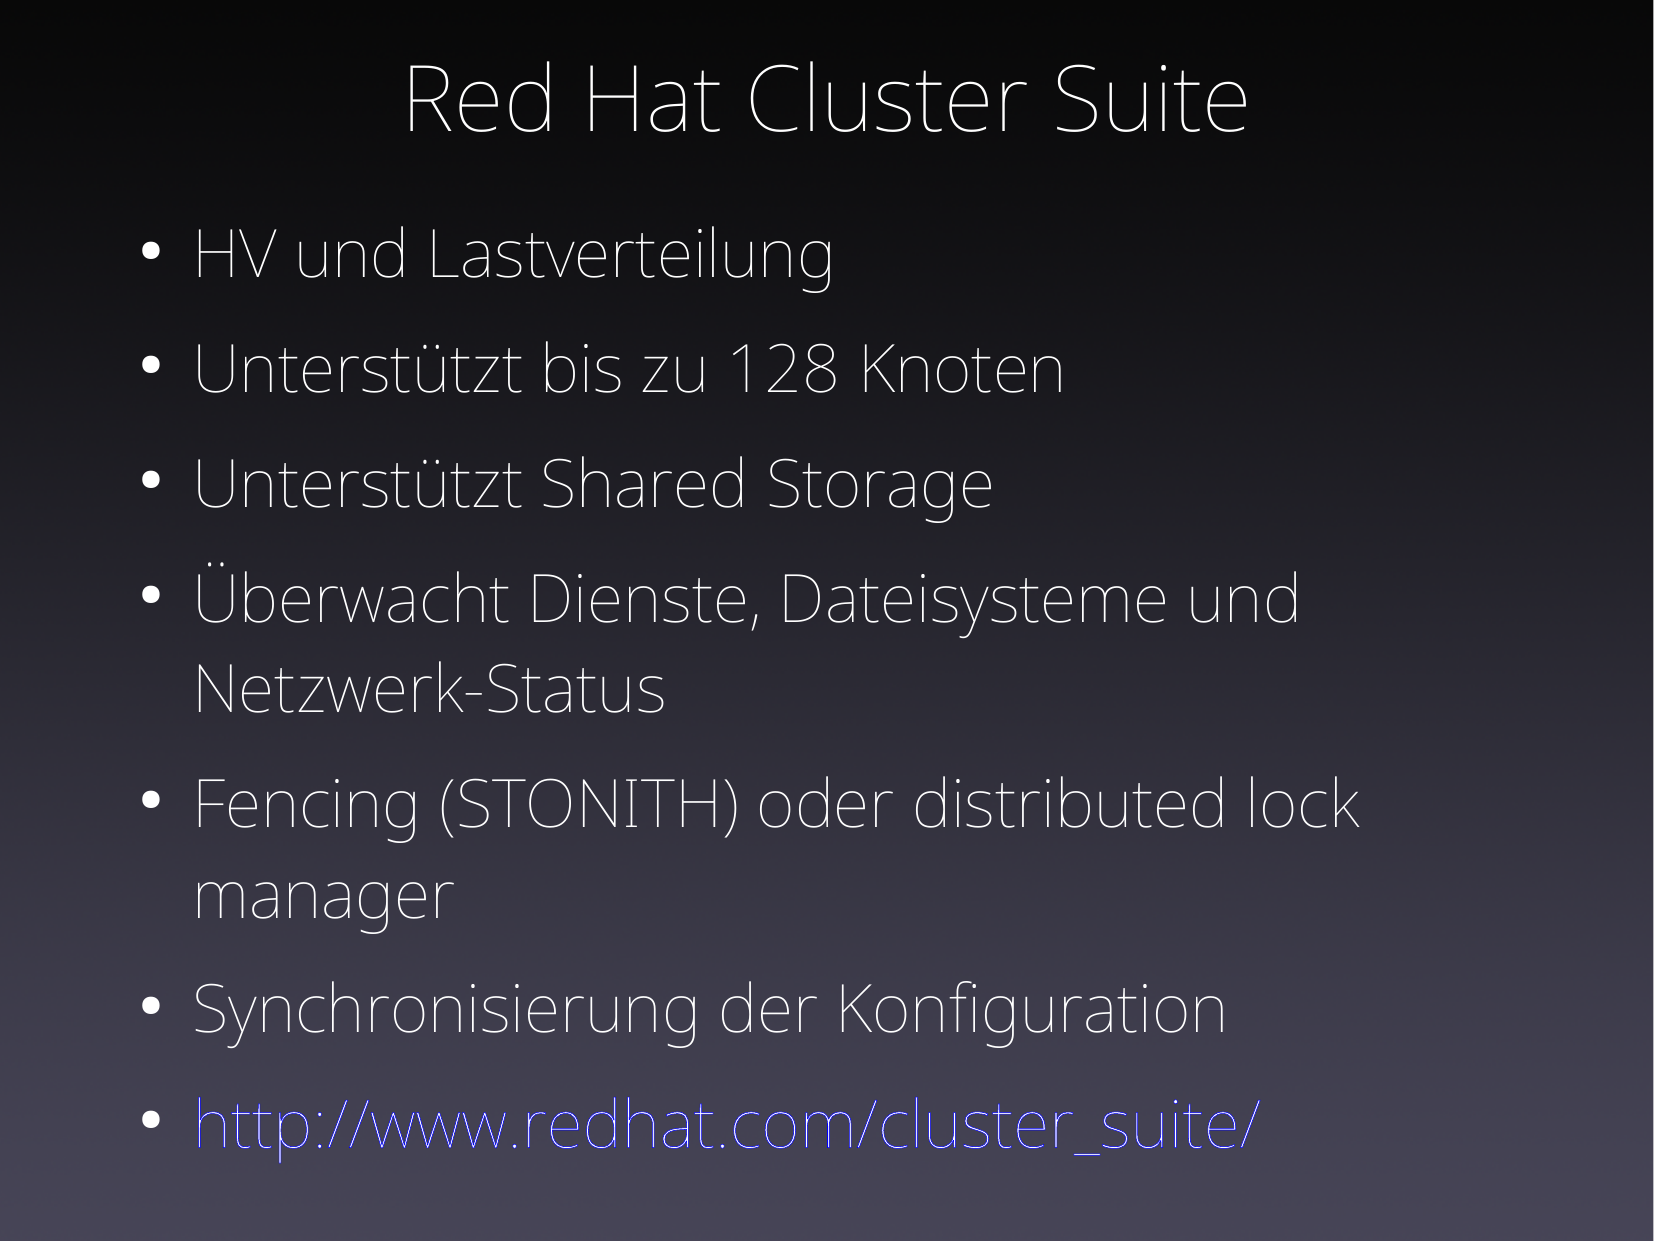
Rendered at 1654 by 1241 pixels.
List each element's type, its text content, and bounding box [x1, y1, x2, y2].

title Red Hat Cluster Suite [121, 41, 1534, 150]
picture [0, 0, 1654, 1241]
list HV und Lastverteilung Unterstützt bis zu 128 Knoten Unterstützt Shared Storage Überwacht Dienste, Dateisysteme und Netzwerk-Status Fencing (STONITH) oder distributed lock manager Synchronisierung der Konfiguration http://www.redhat.com/cluster_suite/ [121, 206, 1534, 1182]
